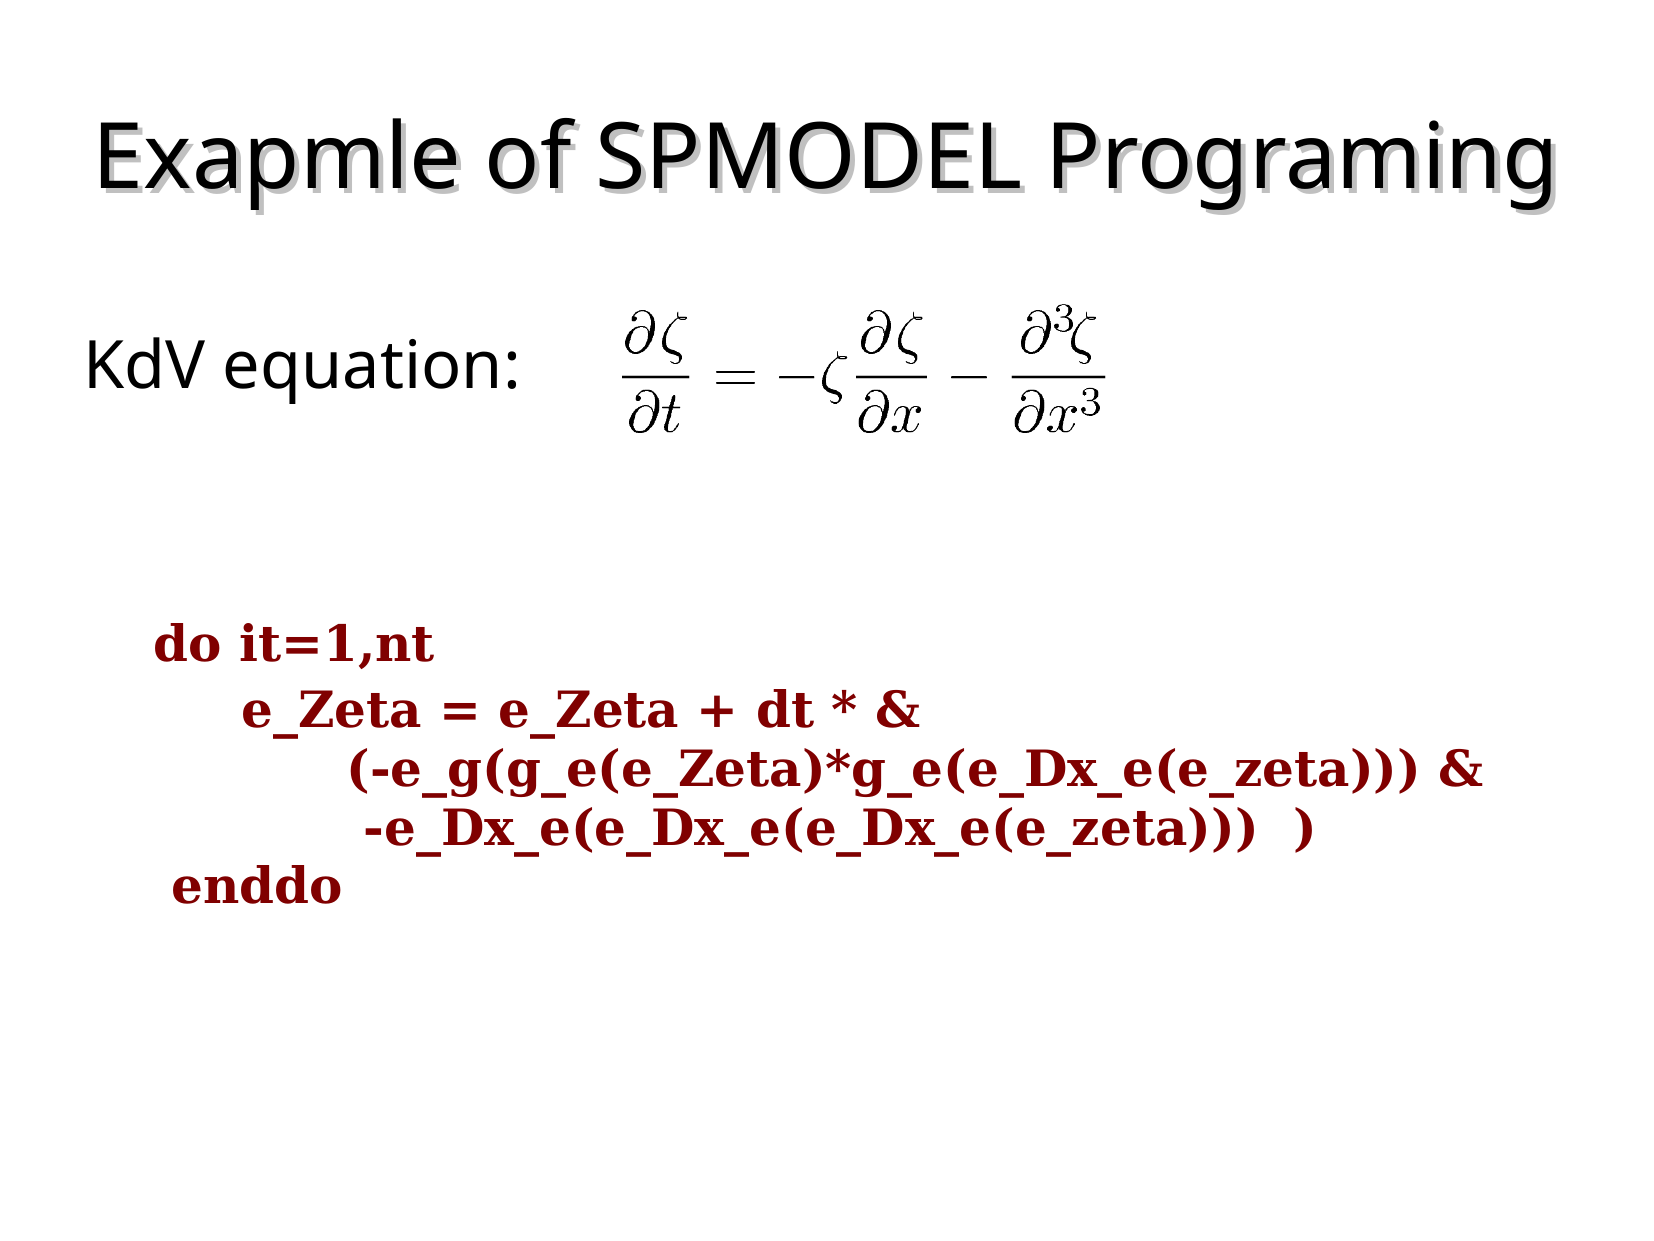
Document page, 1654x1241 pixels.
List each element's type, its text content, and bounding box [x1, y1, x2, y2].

picture [617, 300, 1108, 435]
title Exapmle of SPMODEL Programing [82, 56, 1571, 250]
list KdV equation: do it=1,nt e_Zeta = e_Zeta + dt * & (-e_g(g_e(e_Zeta)*g_e(e_Dx_e(e_zeta))) & -e_Dx_e(e_Dx_e(e_Dx_e(e_zeta))) ) enddo [65, 317, 1555, 1122]
